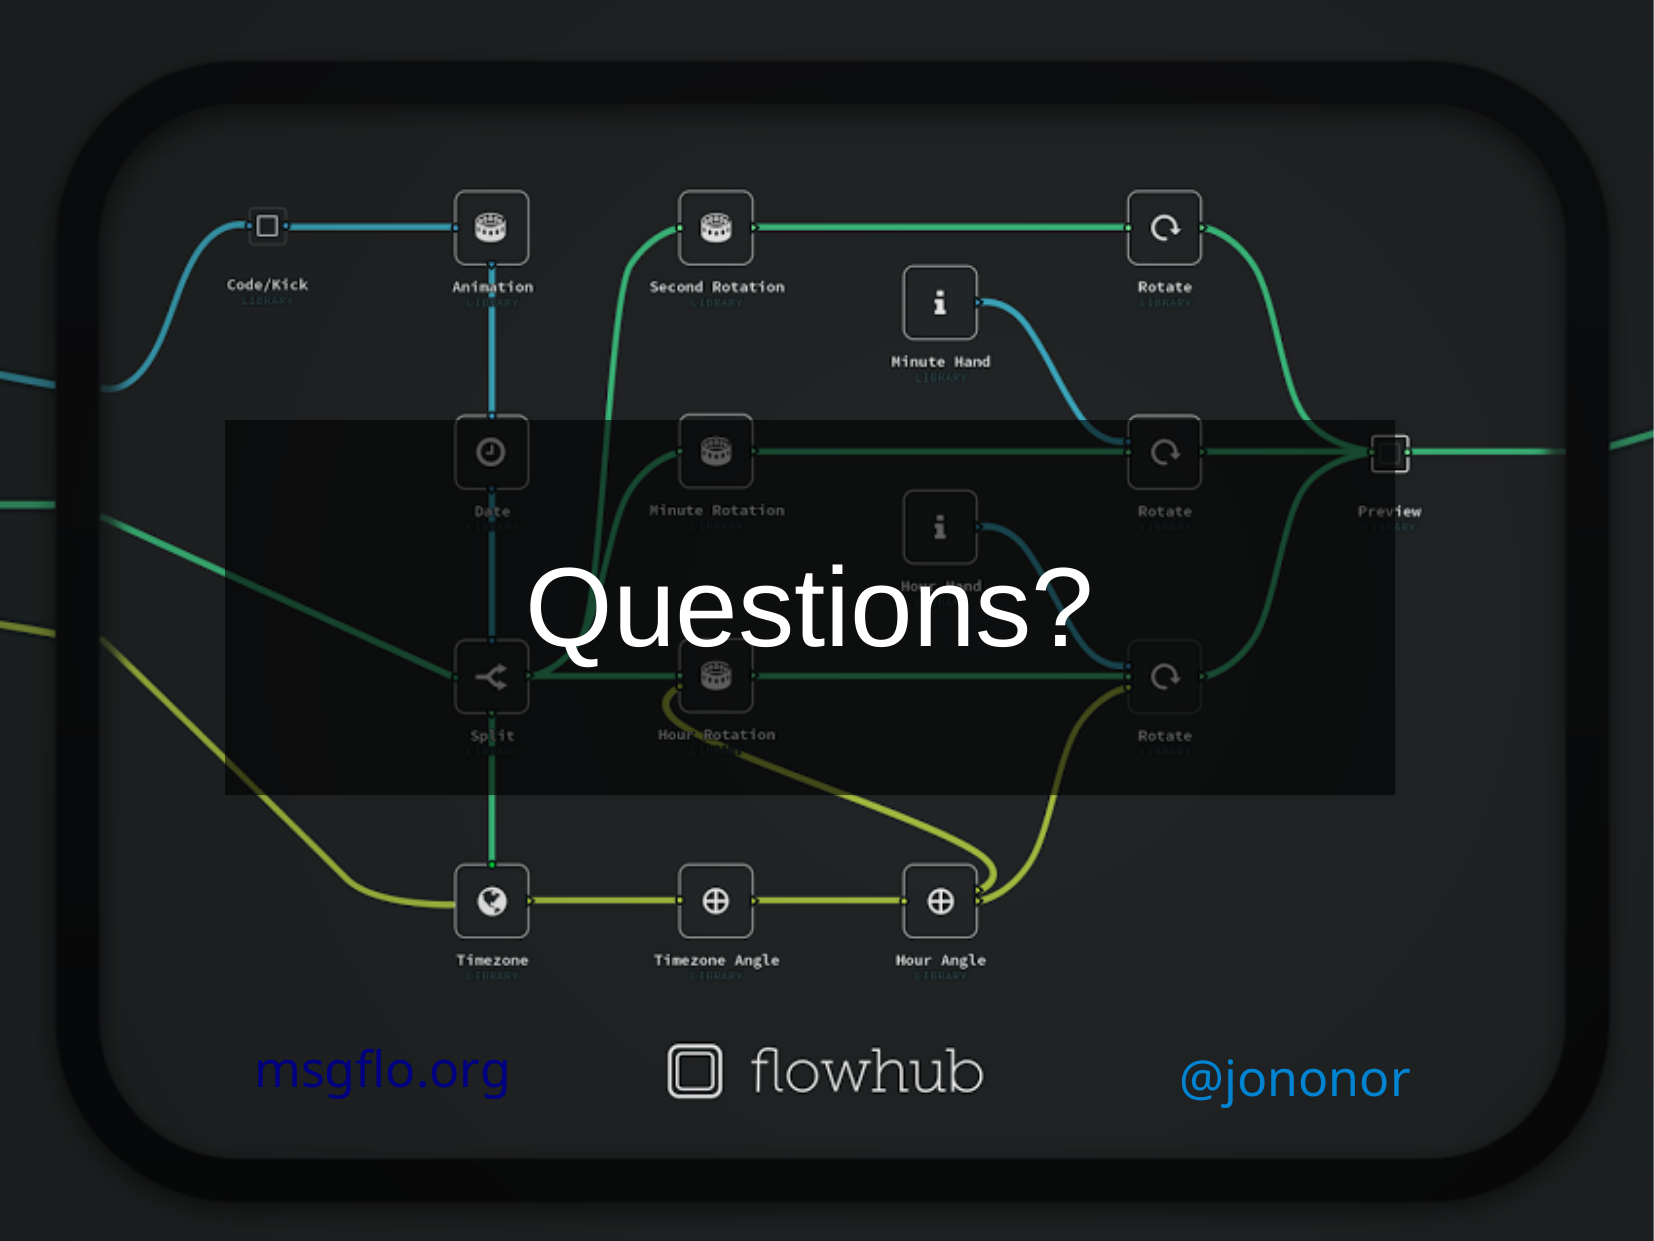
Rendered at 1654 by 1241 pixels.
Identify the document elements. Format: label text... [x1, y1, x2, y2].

text_box msgflo.org [180, 1026, 586, 1111]
text_box @jononor [1135, 1035, 1456, 1119]
subtitle Questions? [225, 420, 1396, 796]
picture [0, 0, 1654, 1241]
